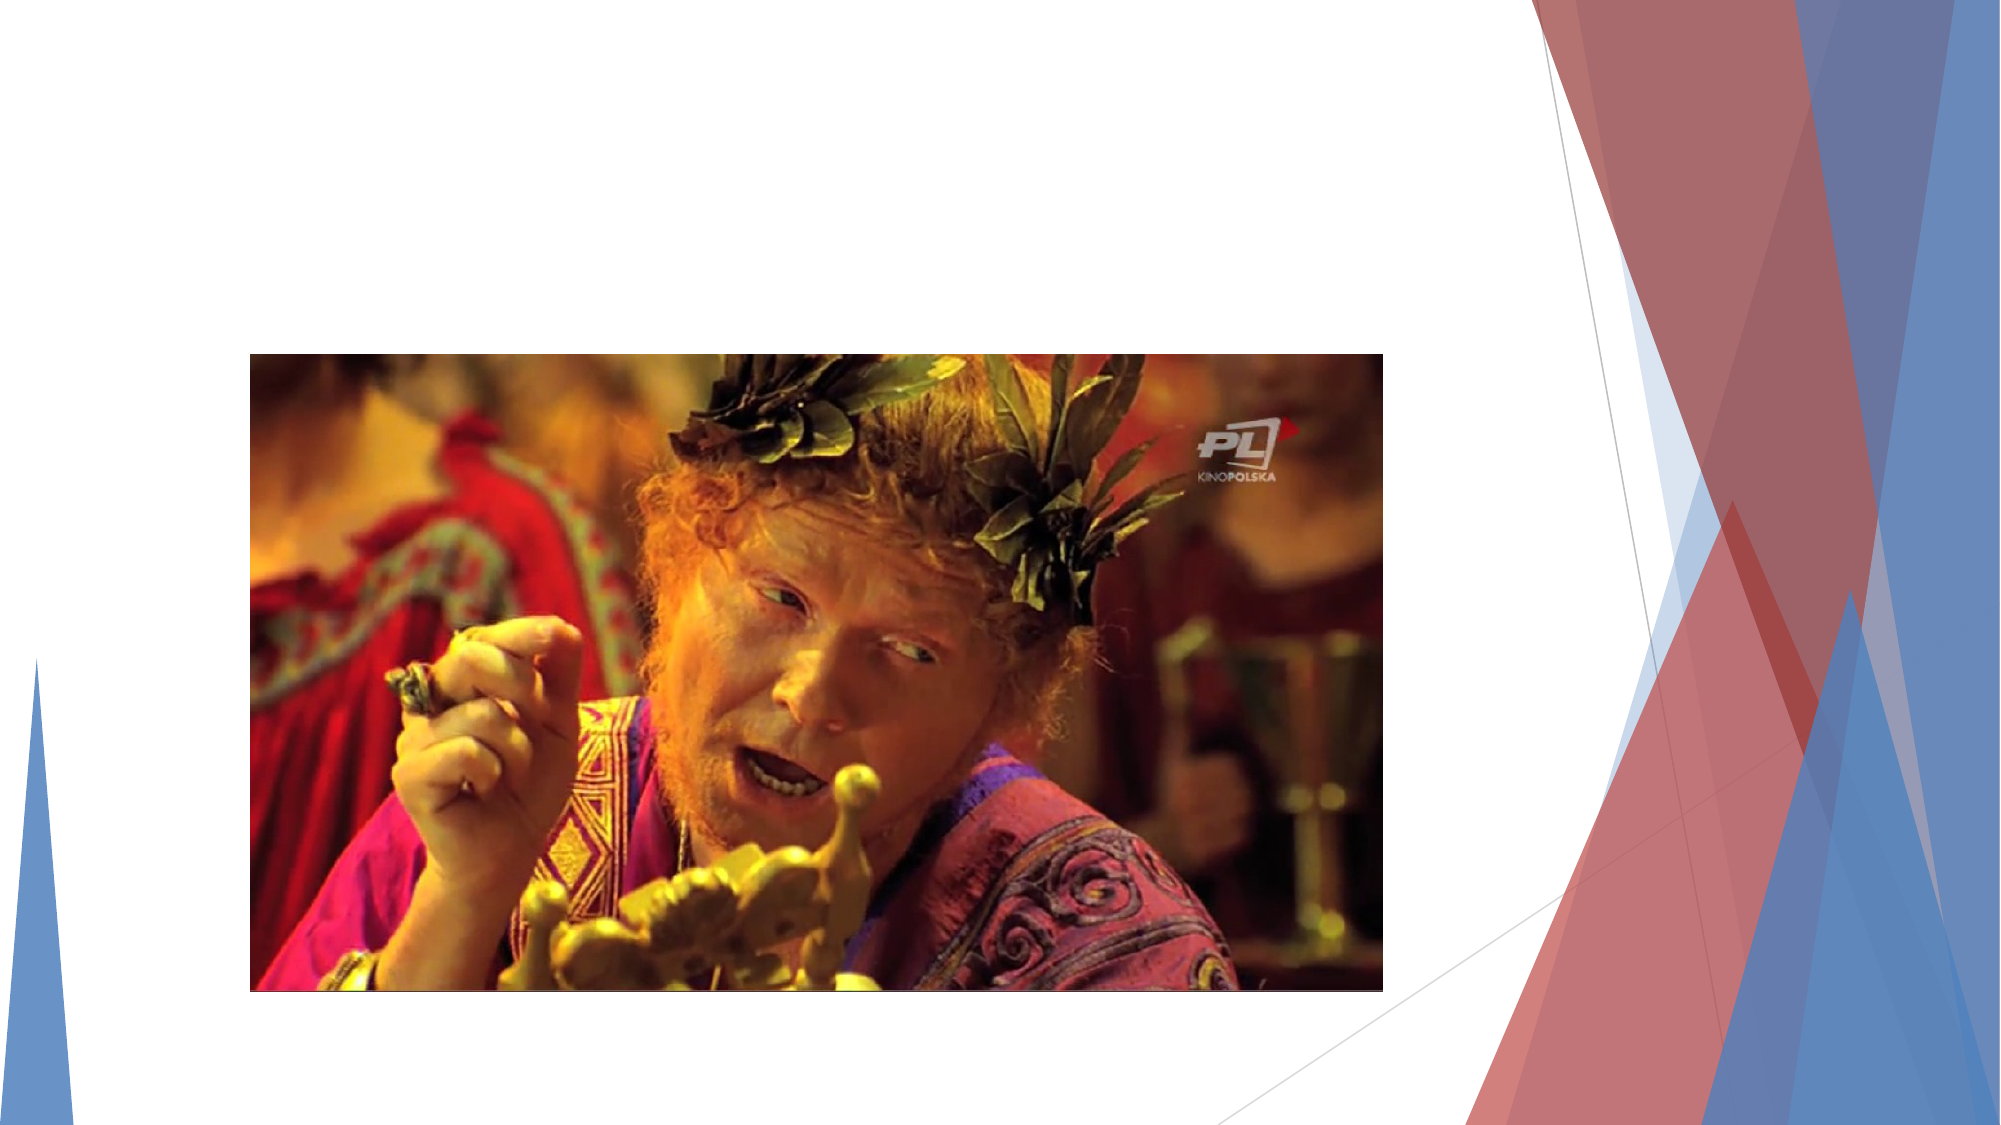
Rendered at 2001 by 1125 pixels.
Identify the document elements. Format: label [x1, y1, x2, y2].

picture [250, 354, 1383, 992]
